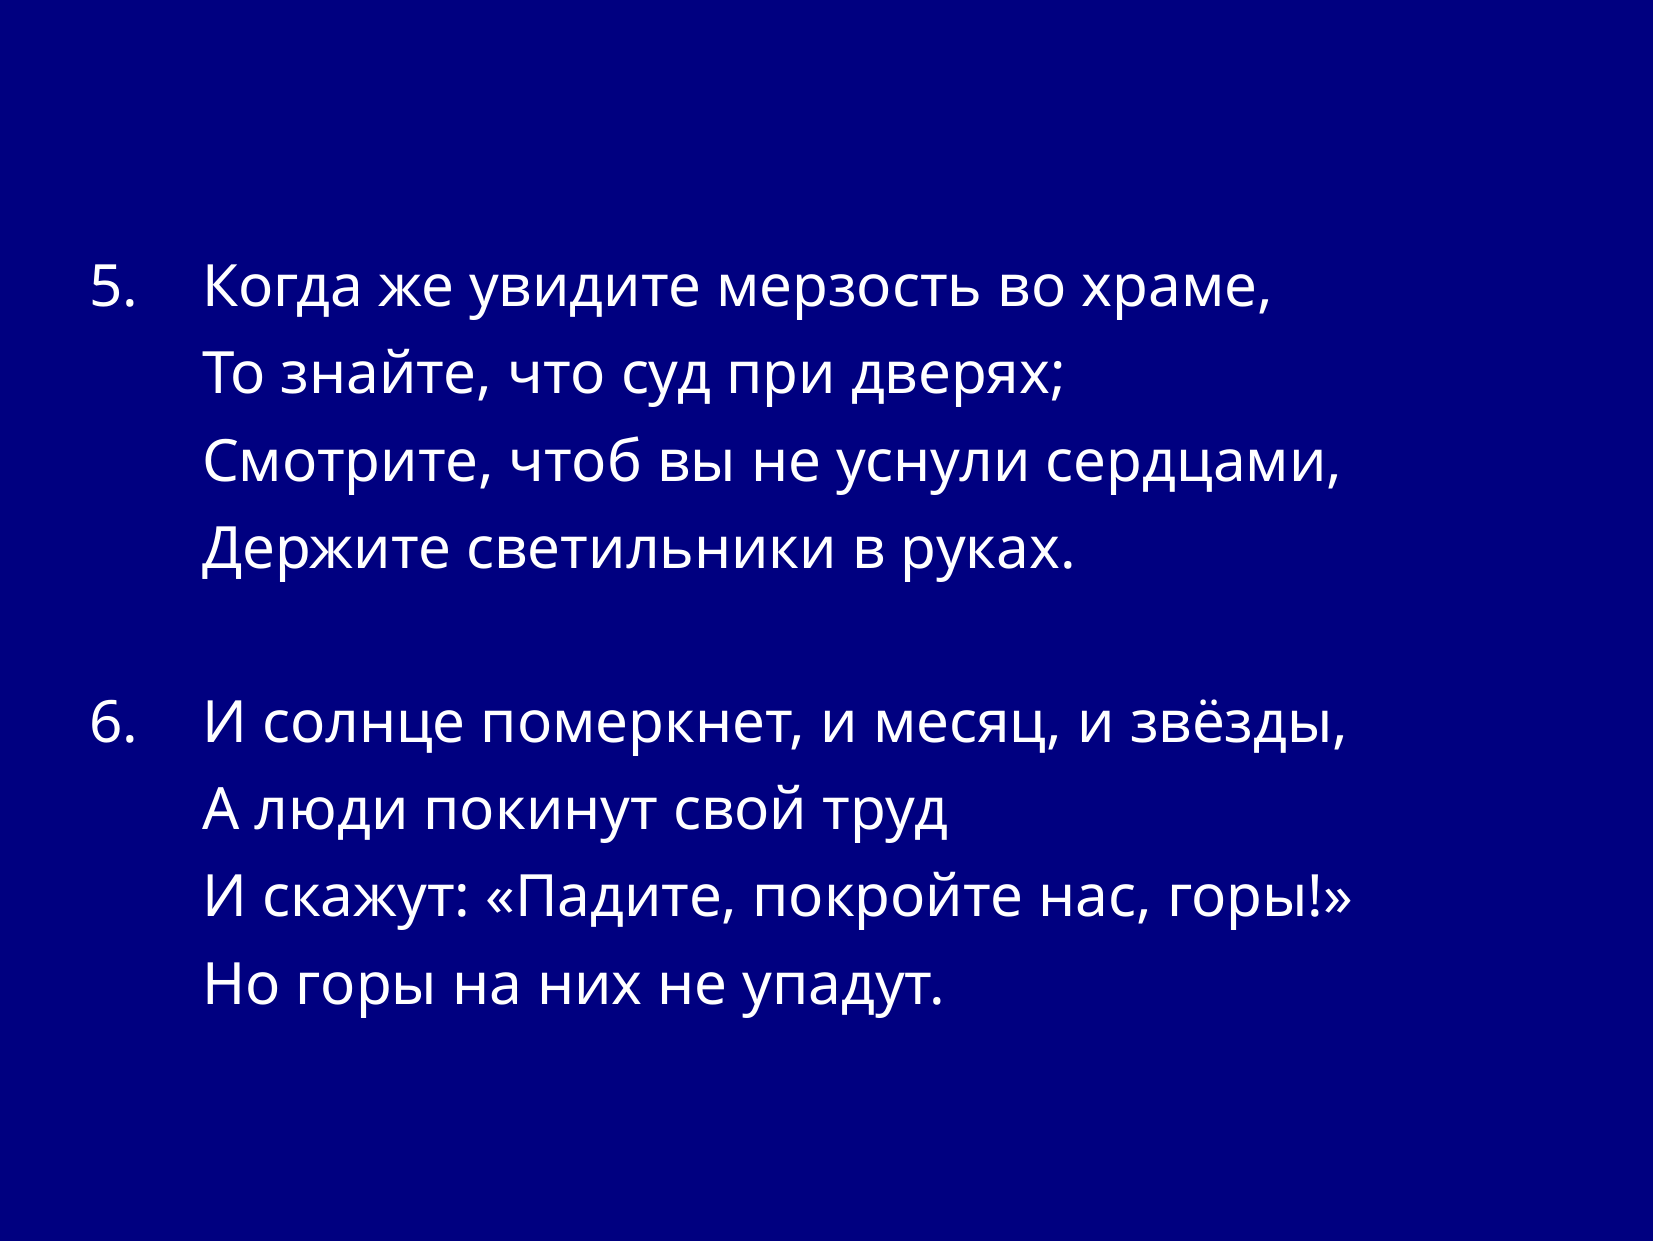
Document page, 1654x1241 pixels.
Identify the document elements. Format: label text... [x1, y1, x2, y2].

text_box 5. Когда же увидите мерзость во храме, То знайте, что суд при дверях; Смотрите, чтоб вы не уснули сердцами, Держите светильники в руках. 6. И солнце померкнет, и месяц, и звёзды, А люди покинут свой труд И скажут: «Падите, покройте нас, горы!» Но горы на них не упадут. [75, 150, 1576, 1163]
